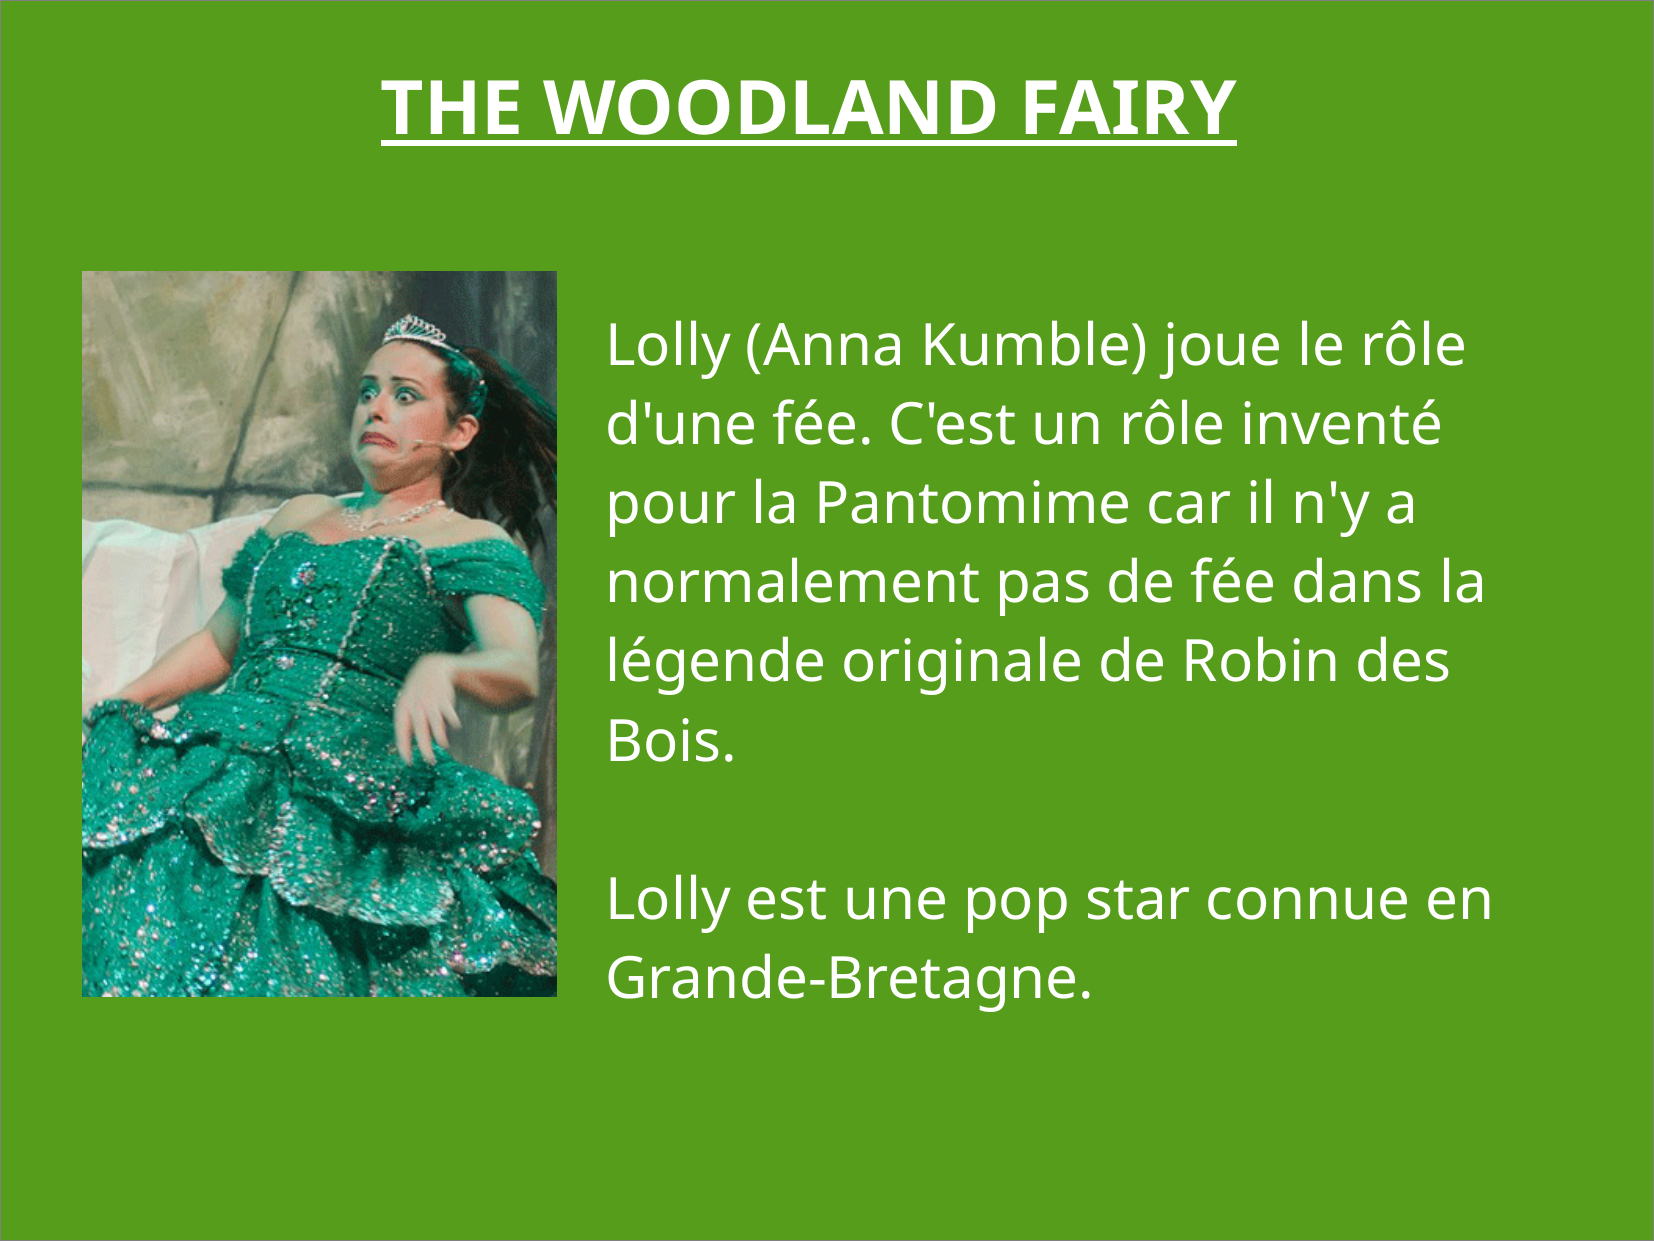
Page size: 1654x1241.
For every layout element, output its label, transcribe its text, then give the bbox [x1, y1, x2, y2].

text_box Lolly (Anna Kumble) joue le rôle d'une fée. C'est un rôle inventé pour la Pantomime car il n'y a normalement pas de fée dans la légende originale de Robin des Bois. Lolly est une pop star connue en Grande-Bretagne. [590, 295, 1583, 963]
text_box [0, 0, 1654, 1241]
picture [82, 271, 557, 997]
text_box THE WOODLAND FAIRY [271, 47, 1347, 167]
